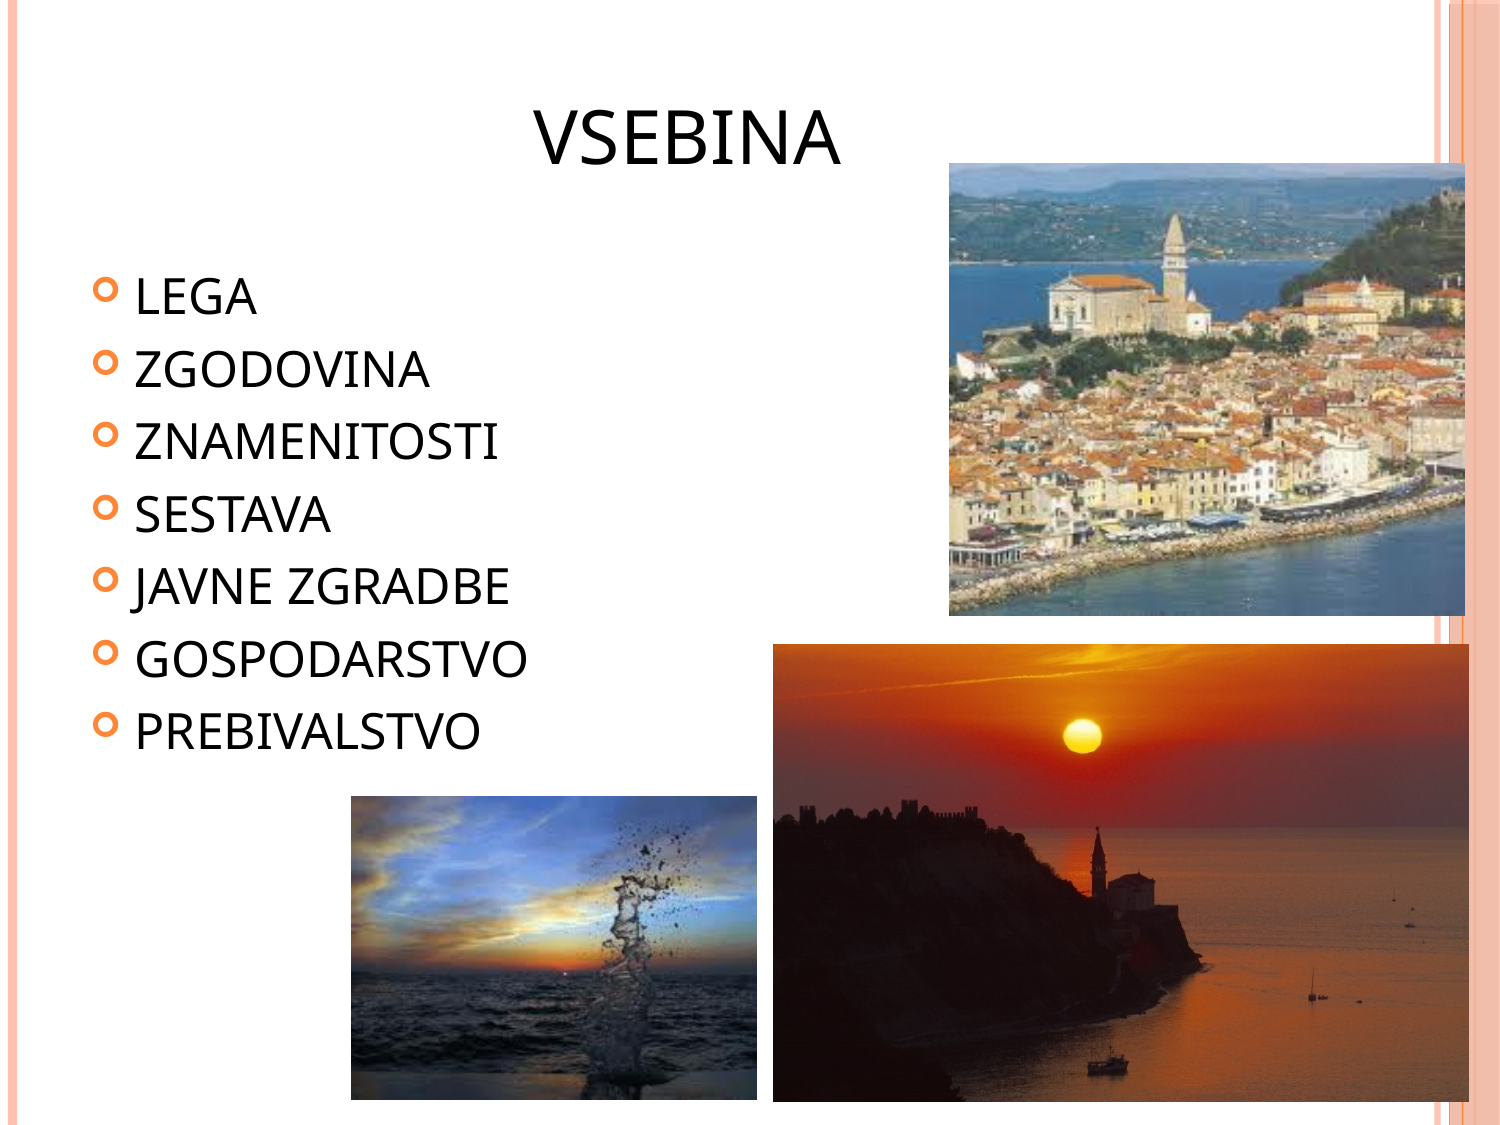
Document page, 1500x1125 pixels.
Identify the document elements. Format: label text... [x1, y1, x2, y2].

list VSEBINA LEGA ZGODOVINA ZNAMENITOSTI SESTAVA JAVNE ZGRADBE GOSPODARSTVO PREBIVALSTVO [75, 82, 1300, 1062]
picture [949, 163, 1465, 616]
picture [351, 796, 757, 1100]
picture [773, 644, 1469, 1102]
